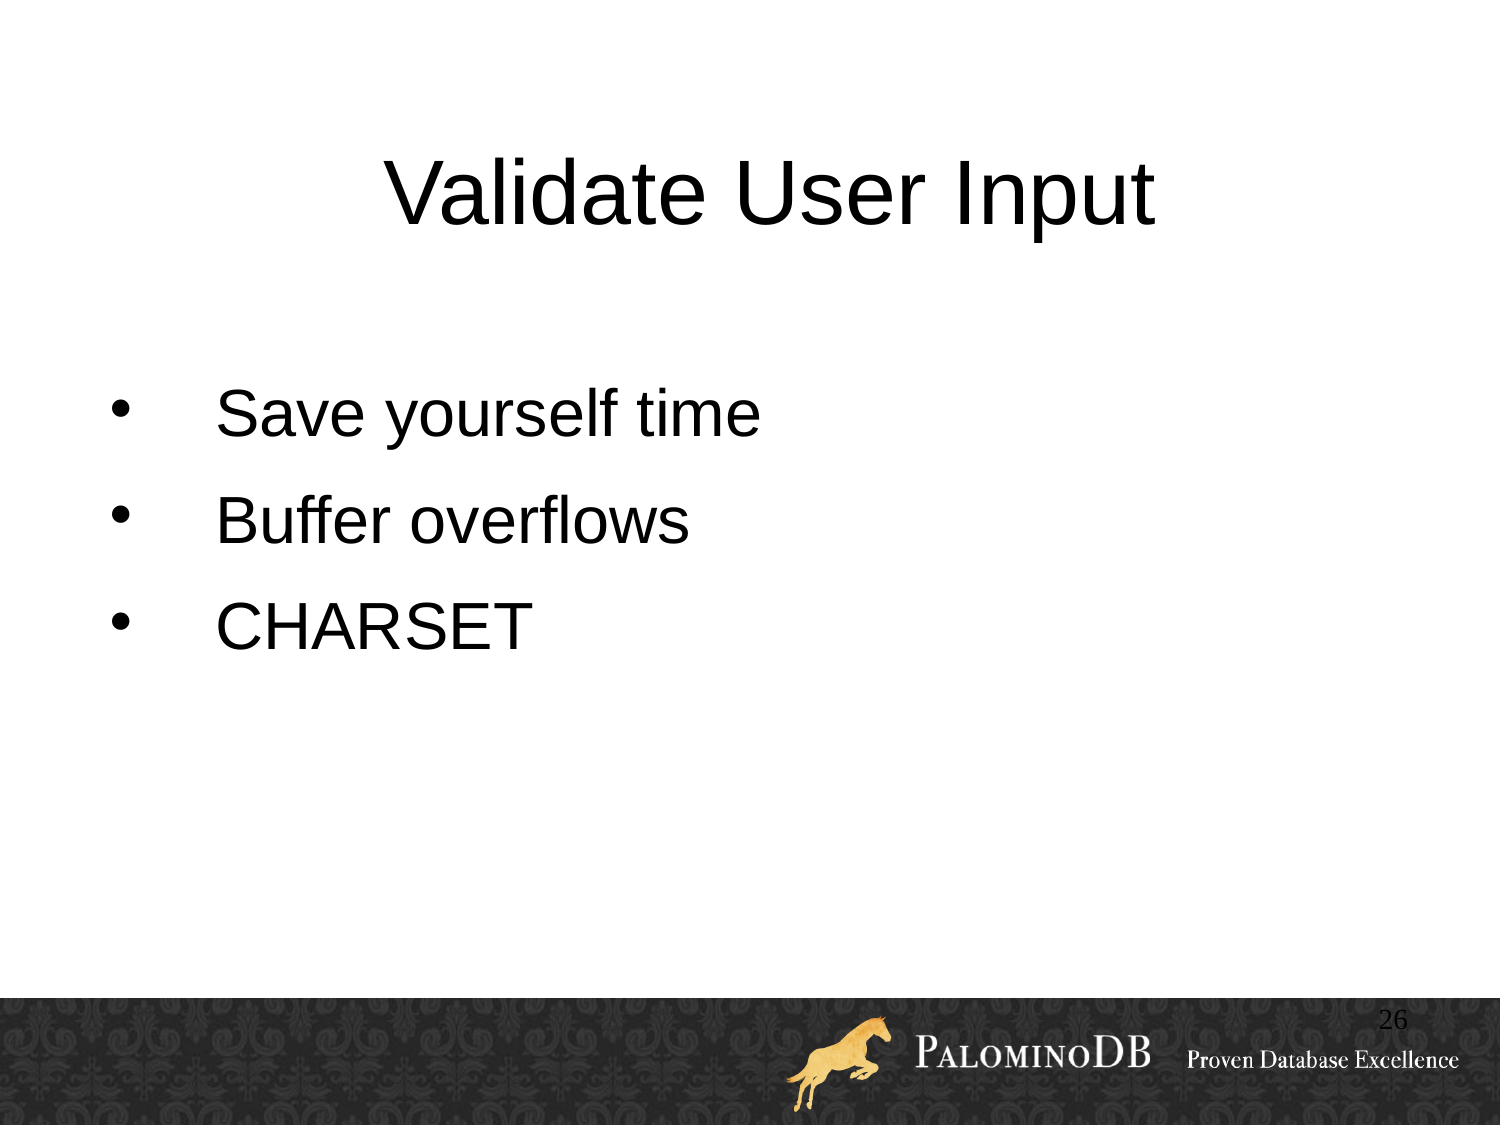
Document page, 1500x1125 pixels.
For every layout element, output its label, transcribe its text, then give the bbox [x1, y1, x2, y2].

title Validate User Input [150, 112, 1392, 263]
list Save yourself time Buffer overflows CHARSET [74, 263, 1425, 1006]
picture [0, 998, 1500, 1125]
